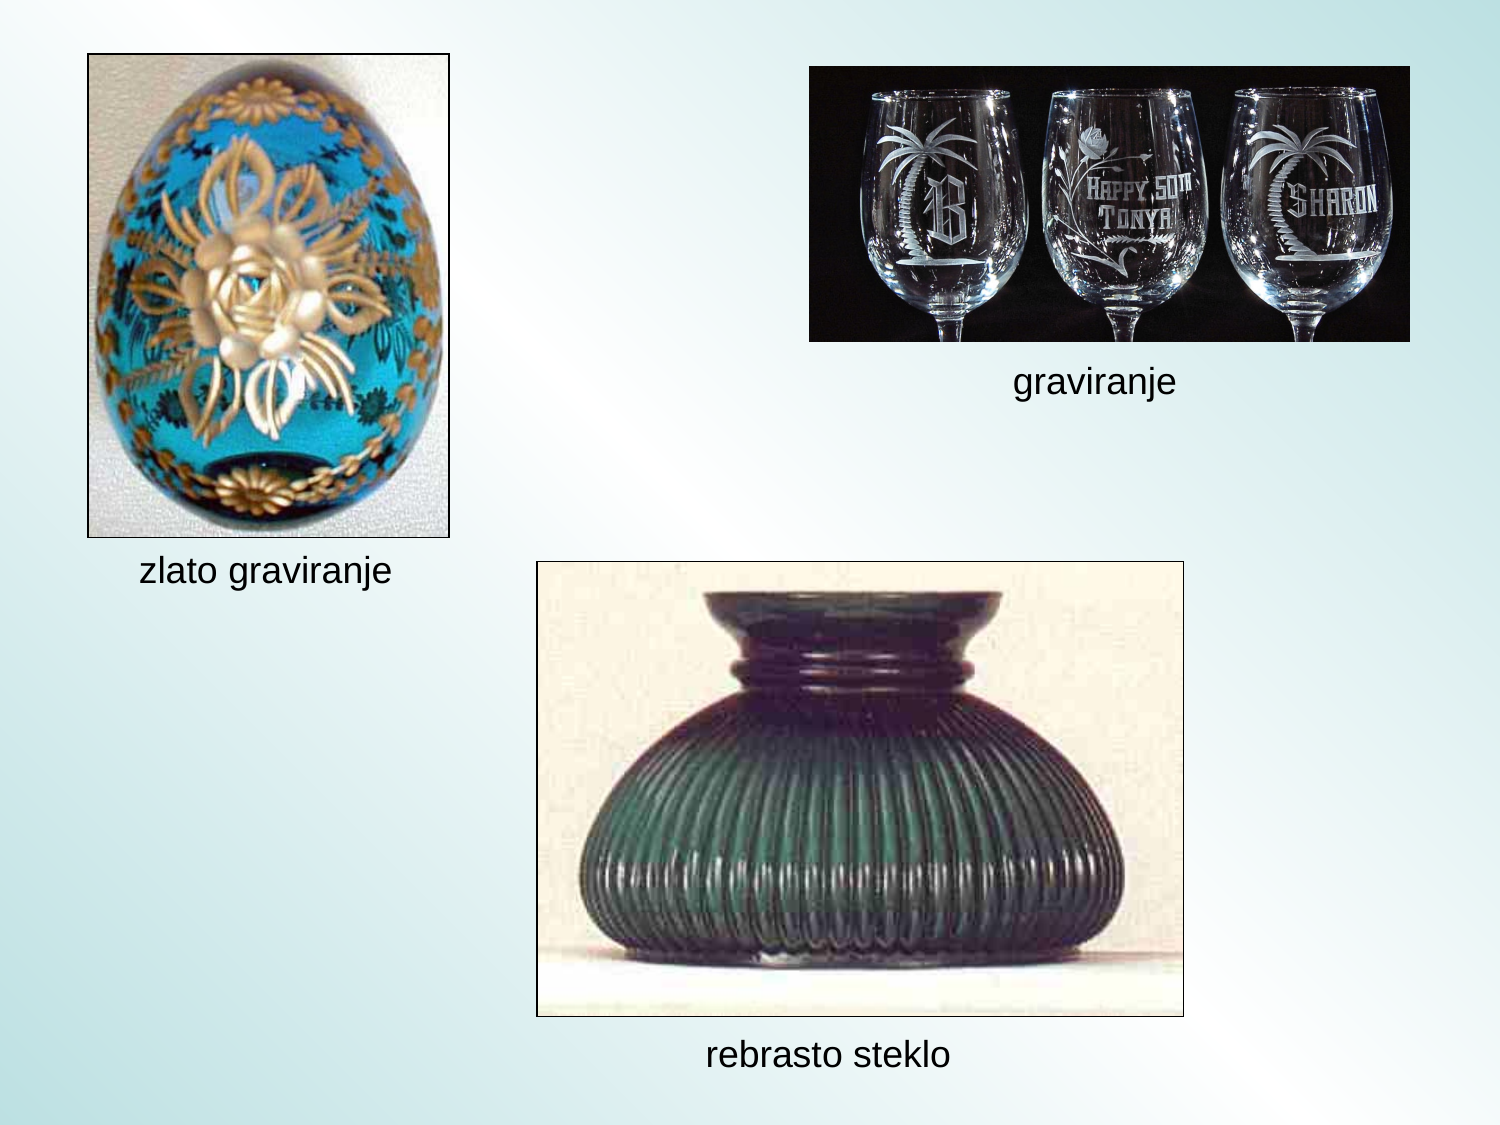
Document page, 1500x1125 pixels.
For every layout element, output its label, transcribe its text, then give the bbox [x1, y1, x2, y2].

text_box rebrasto steklo [690, 1023, 1057, 1083]
picture [537, 562, 1183, 1016]
text_box graviranje [998, 349, 1294, 410]
picture [88, 54, 449, 537]
picture [809, 66, 1410, 342]
text_box zlato graviranje [123, 538, 490, 599]
